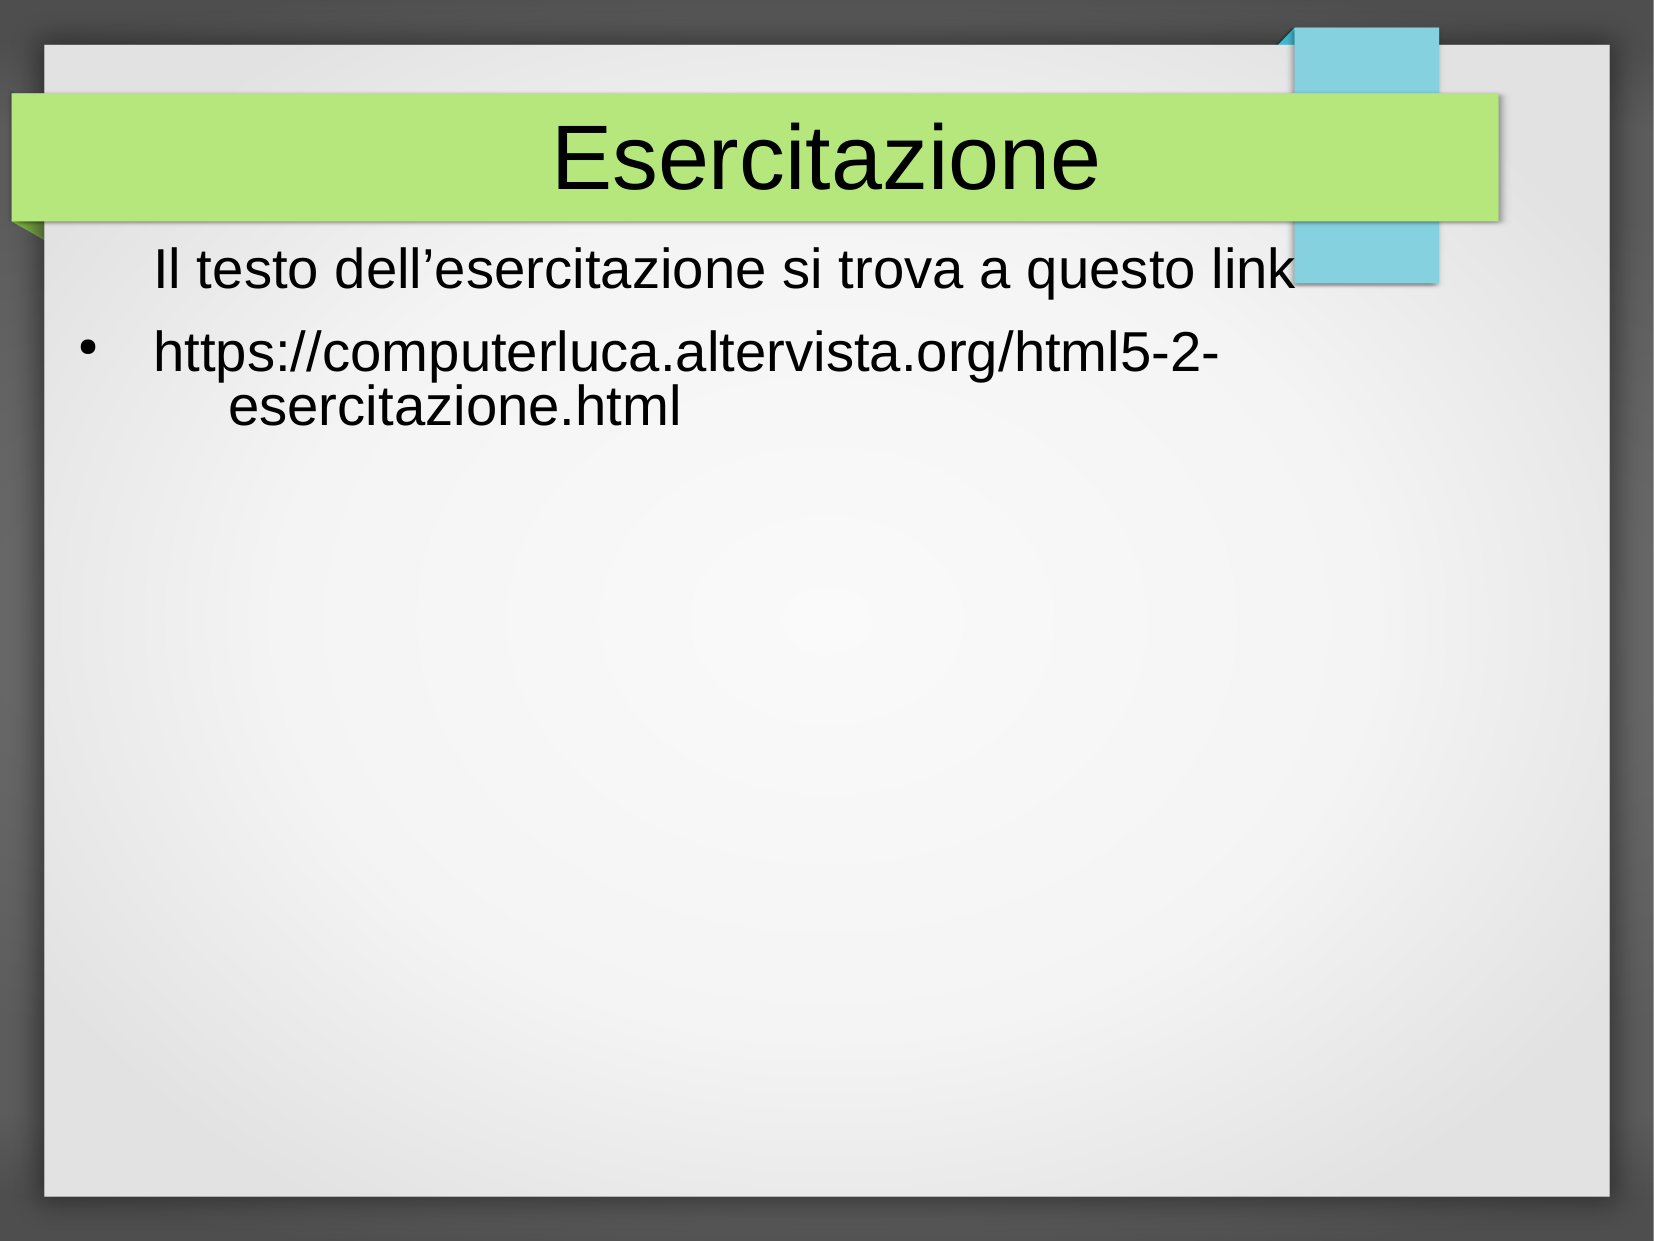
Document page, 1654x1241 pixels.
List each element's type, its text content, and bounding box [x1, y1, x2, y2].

list Il testo dell’esercitazione si trova a questo link https://computerluca.altervista.org/html5-2-esercitazione.html [78, 245, 1567, 1171]
picture [0, 0, 1654, 1241]
title Esercitazione [82, 49, 1571, 257]
